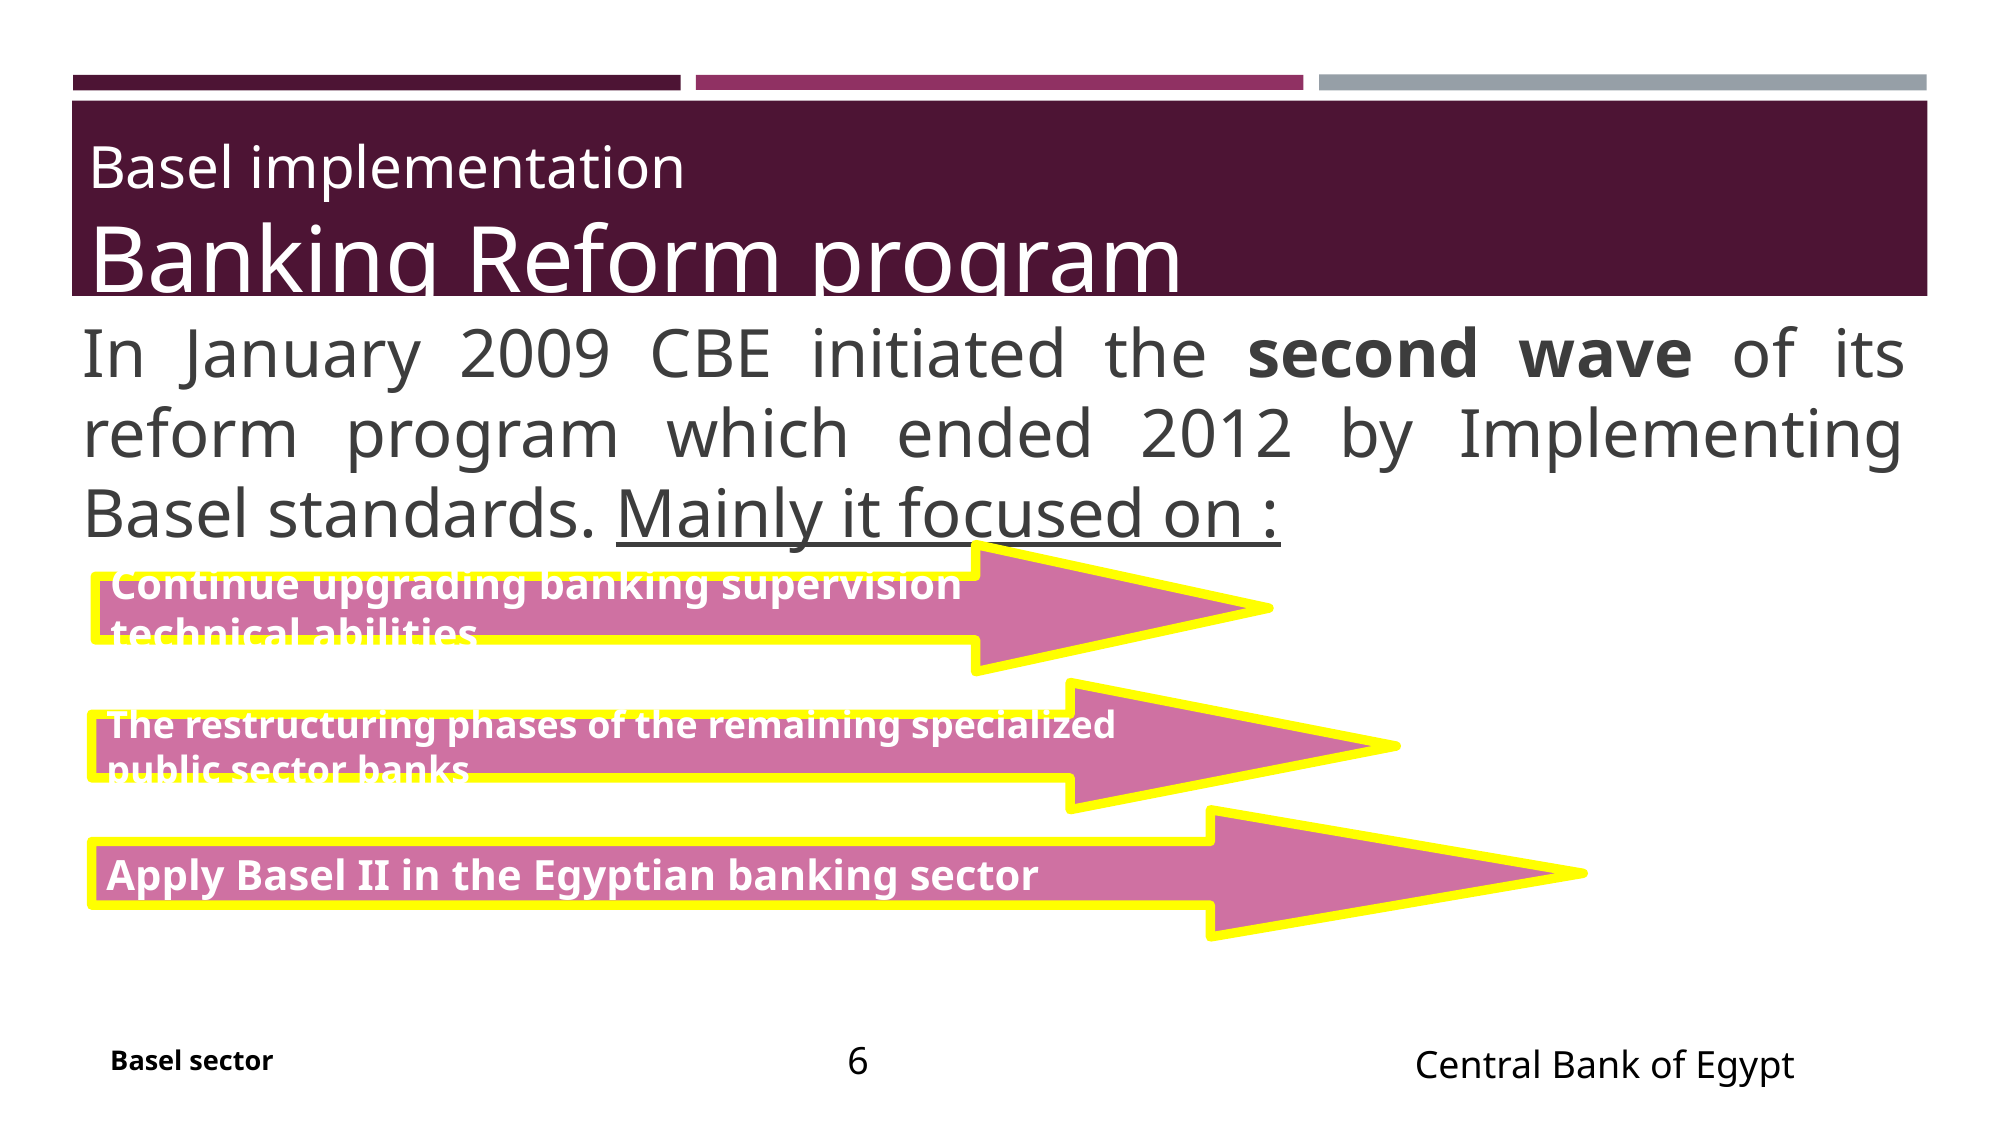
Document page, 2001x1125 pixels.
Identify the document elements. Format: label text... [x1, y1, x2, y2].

title Basel implementation Banking Reform program [73, 123, 1922, 281]
text_box The restructuring phases of the remaining specialized public sector banks [91, 682, 1397, 810]
list In January 2009 CBE initiated the second wave of its reform program which ended 2012 by Implementing Basel standards. Mainly it focused on : [67, 303, 1922, 1064]
footer Central Bank of Egypt [1400, 1033, 1905, 1094]
slide_number <numéro> [832, 1029, 1006, 1090]
text_box Apply Basel II in the Egyptian banking sector [91, 809, 1584, 937]
text_box Continue upgrading banking supervision technical abilities [95, 544, 1270, 672]
